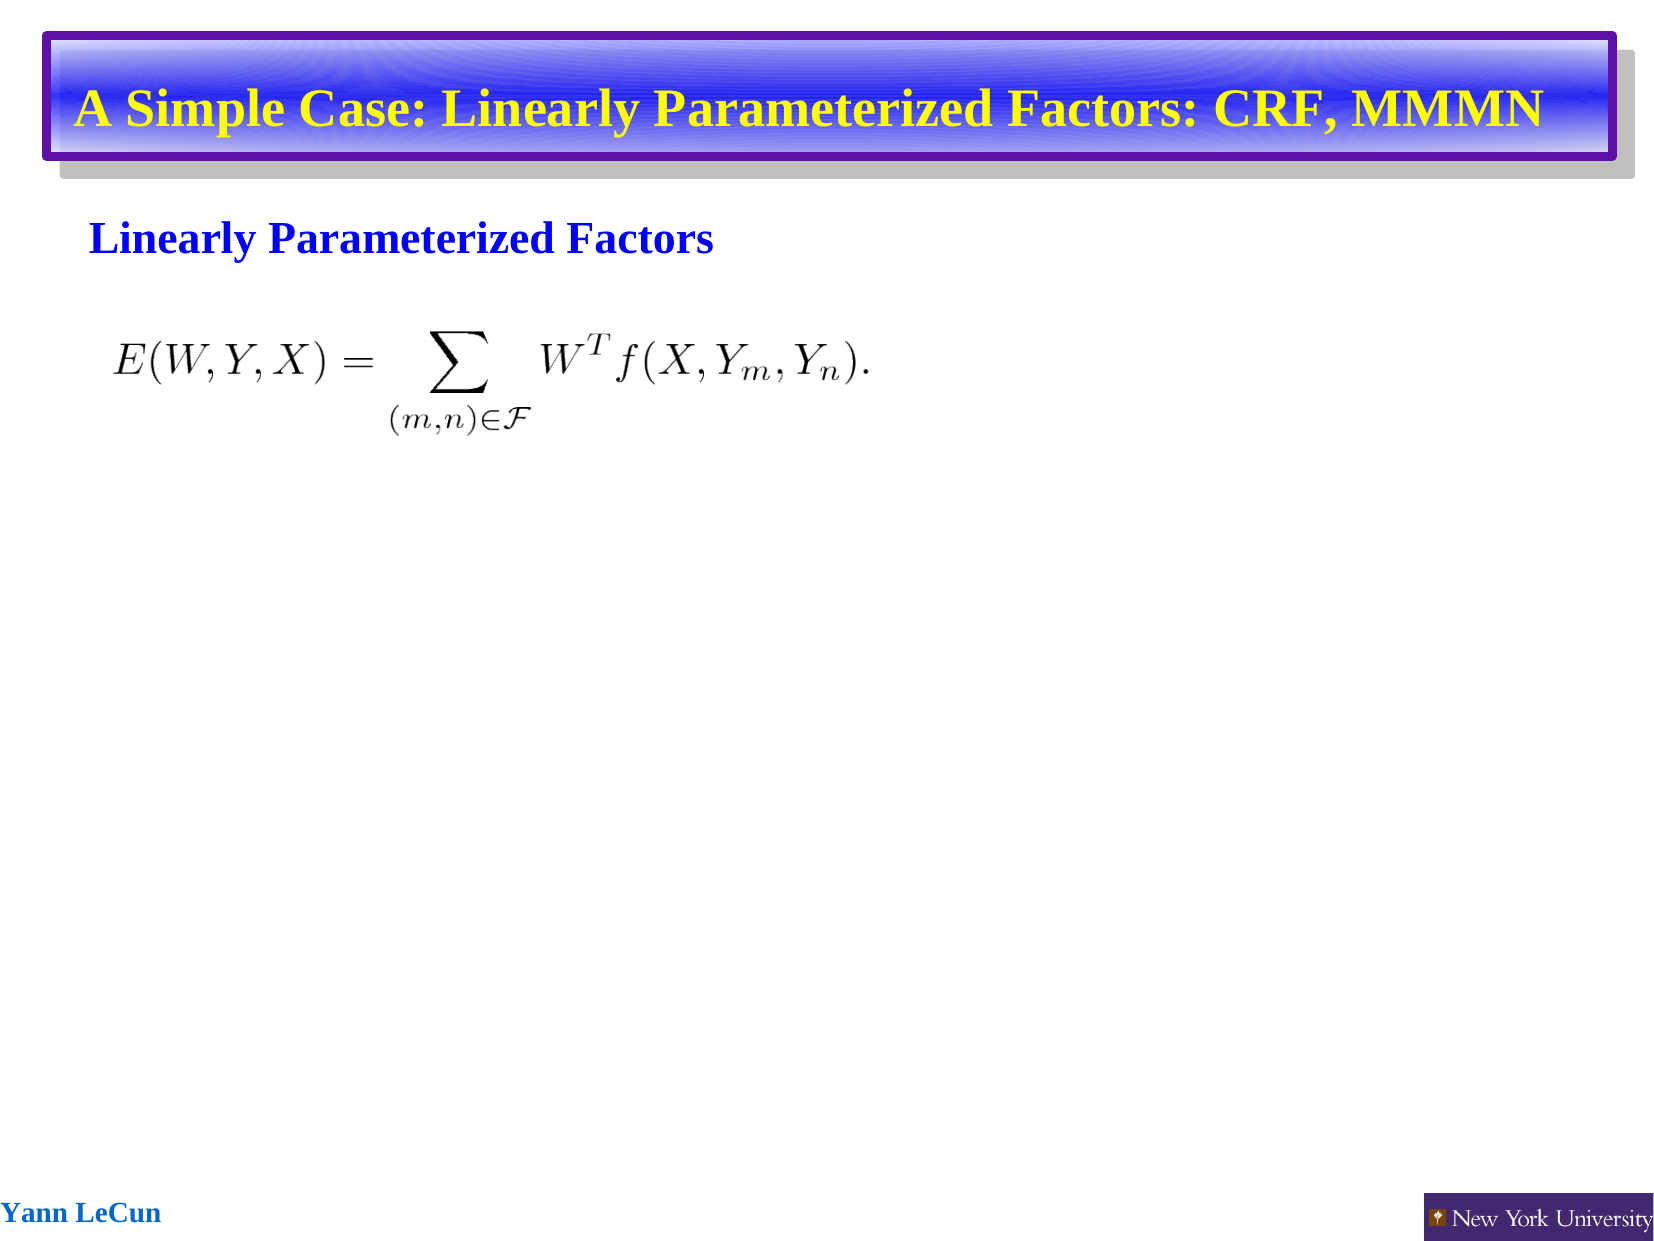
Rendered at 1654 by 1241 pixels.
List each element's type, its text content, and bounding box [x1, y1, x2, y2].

picture [109, 244, 1626, 1110]
list Linearly Parameterized Factors [88, 213, 1470, 308]
title A Simple Case: Linearly Parameterized Factors: CRF, MMMN [46, 35, 1613, 157]
picture [1424, 1193, 1654, 1241]
